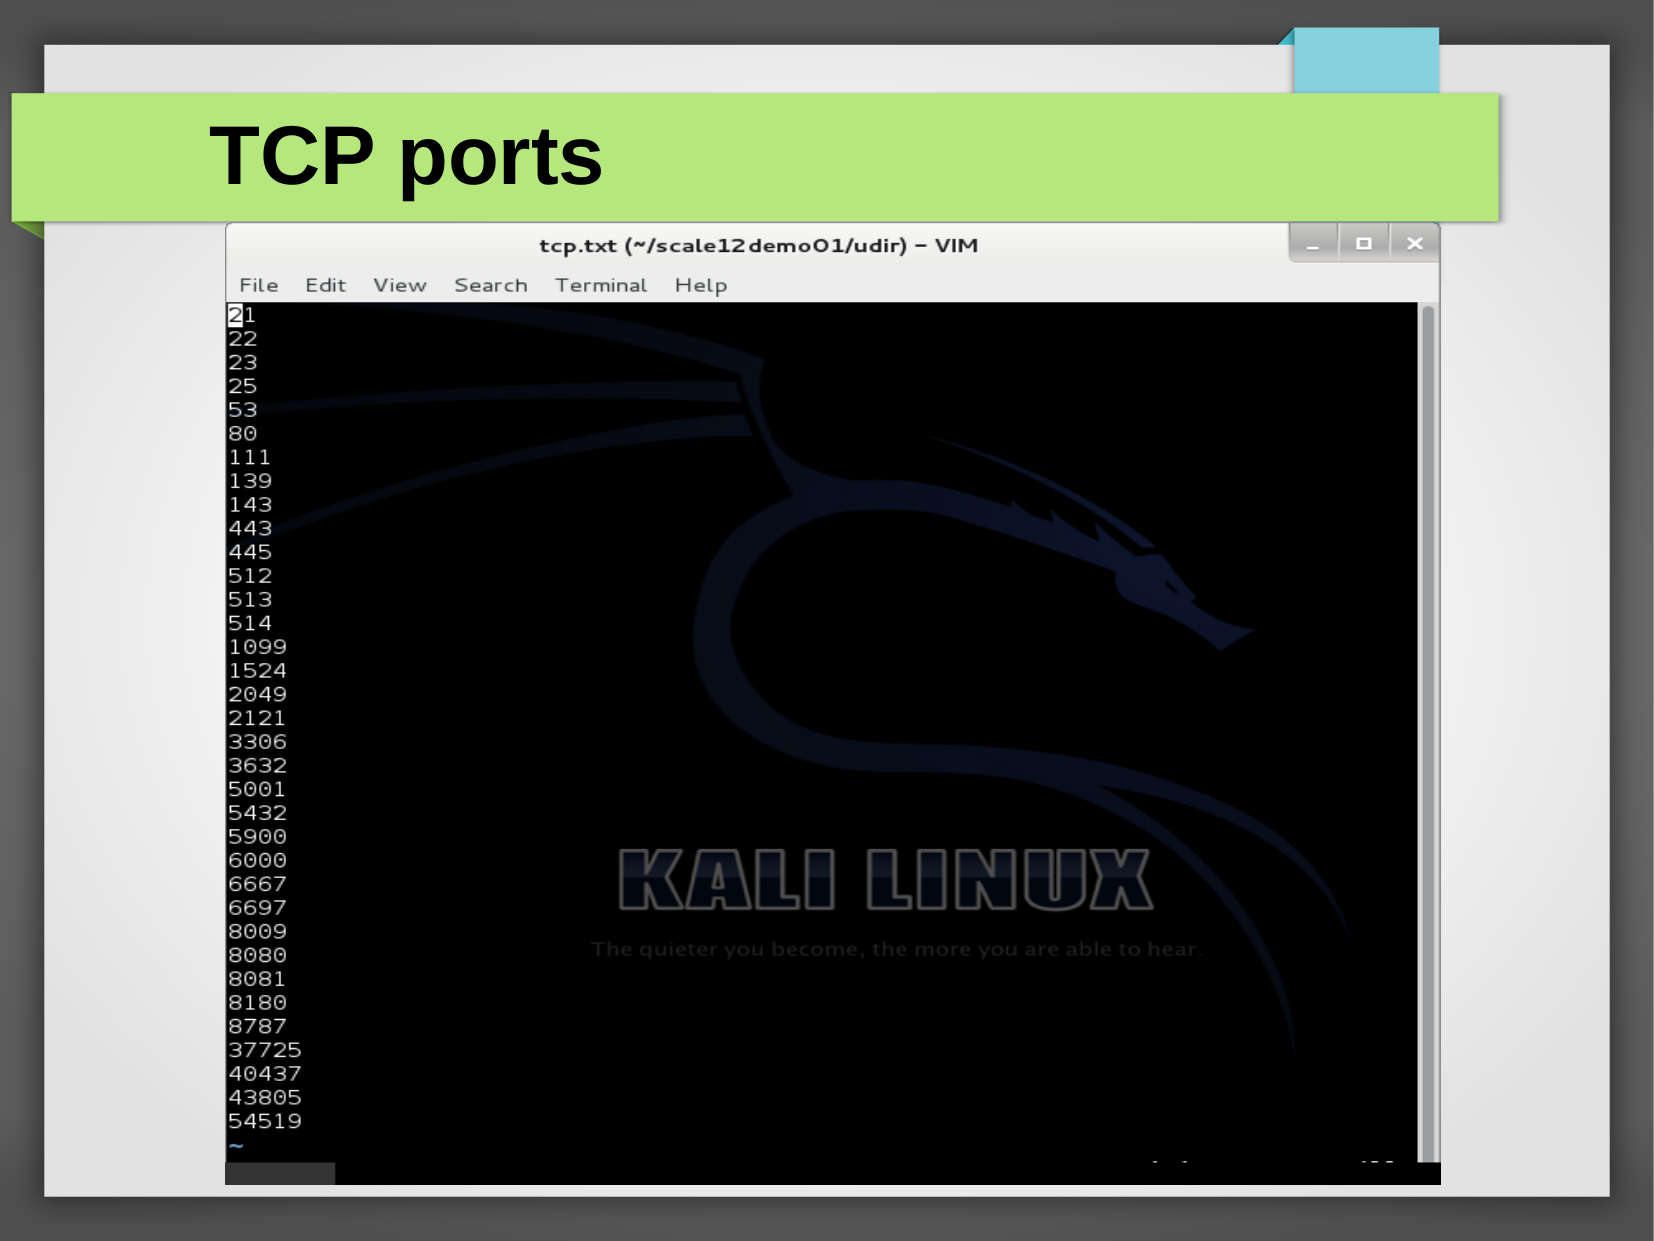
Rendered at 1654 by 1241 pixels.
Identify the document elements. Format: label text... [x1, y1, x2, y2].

text_box TCP ports [195, 102, 621, 211]
picture [0, 0, 1654, 1241]
